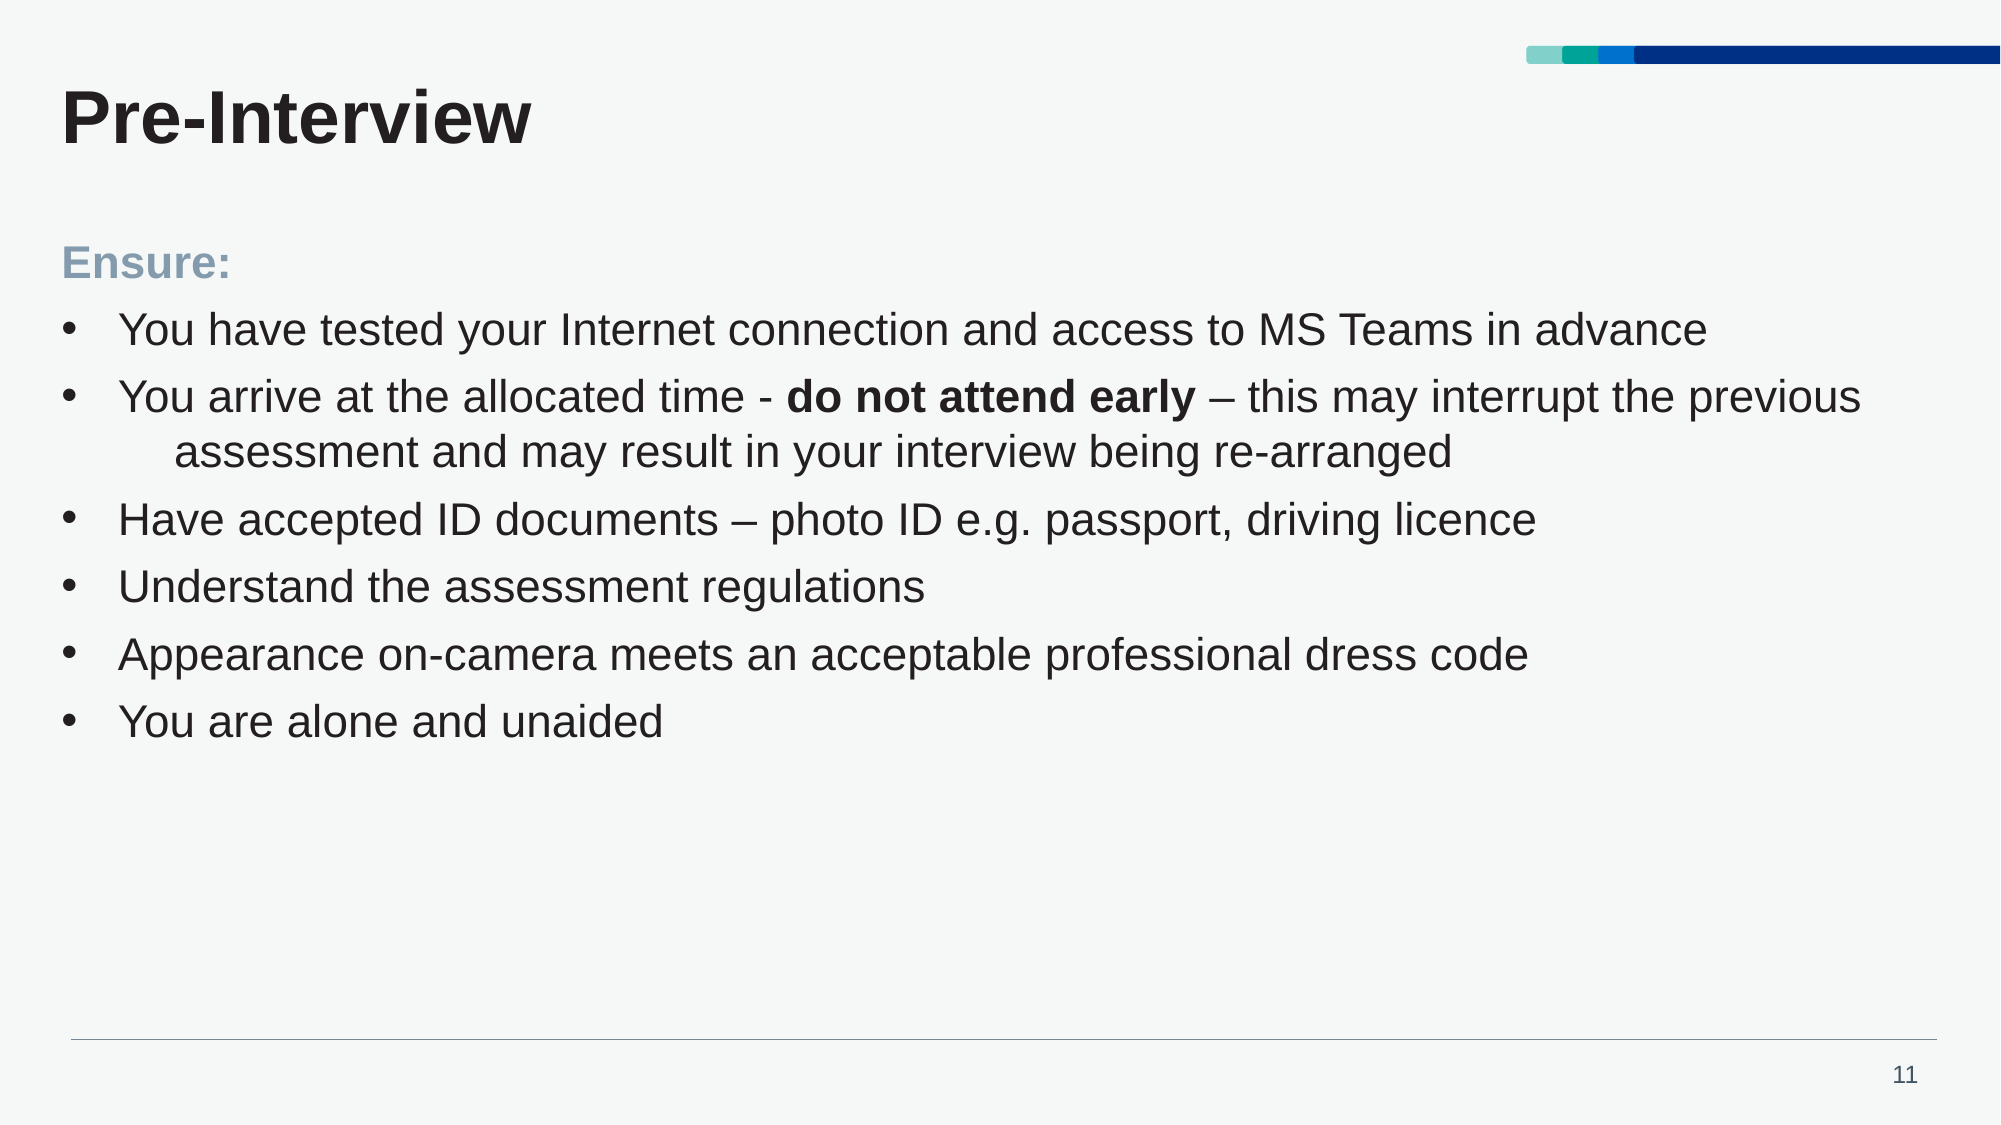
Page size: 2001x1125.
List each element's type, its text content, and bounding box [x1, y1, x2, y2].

list Ensure: You have tested your Internet connection and access to MS Teams in advance You arrive at the allocated time - do not attend early – this may interrupt the previous assessment and may result in your interview being re-arranged Have accepted ID documents – photo ID e.g. passport, driving licence Understand the assessment regulations Appearance on-camera meets an acceptable professional dress code You are alone and unaided [61, 232, 1933, 893]
title Pre-Interview [61, 68, 1933, 210]
